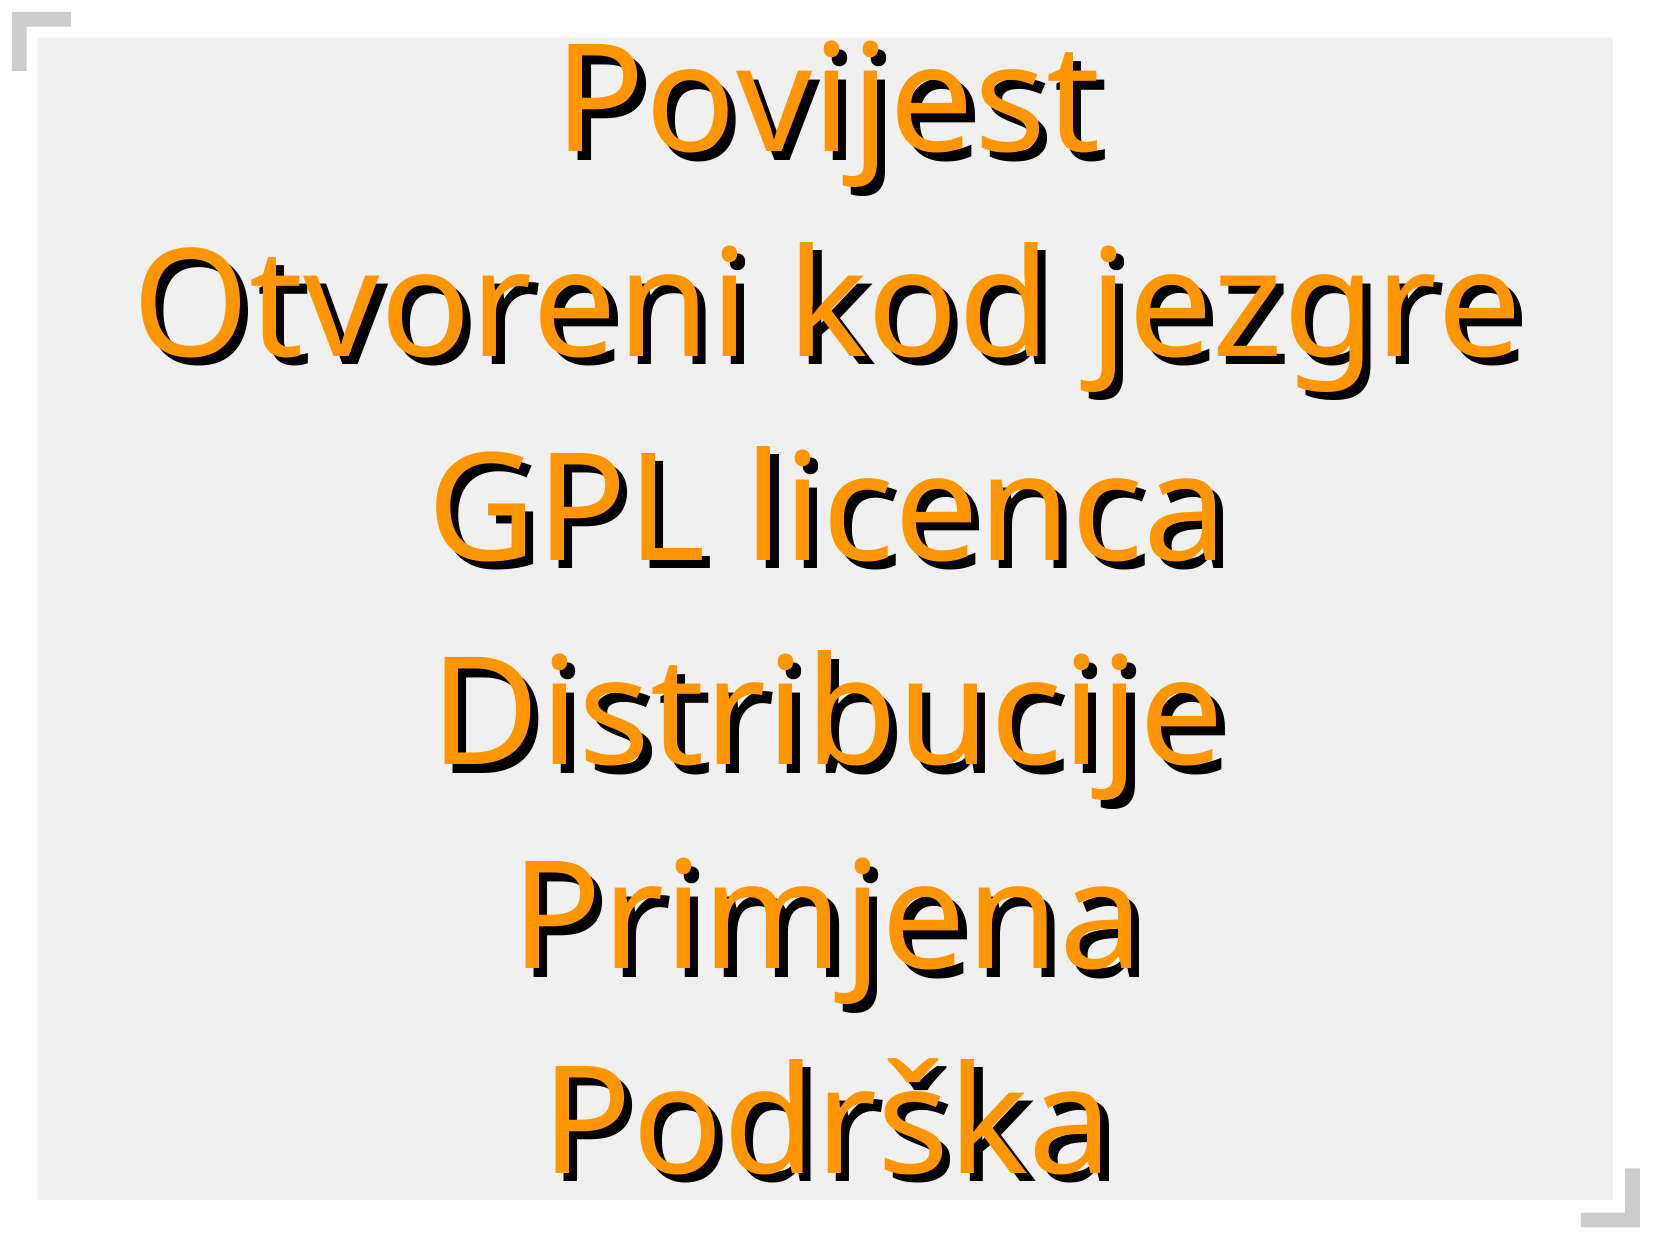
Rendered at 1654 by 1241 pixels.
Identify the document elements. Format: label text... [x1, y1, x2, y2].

title Povijest Otvoreni kod jezgre GPL licenca Distribucije Primjena Podrška [121, 46, 1534, 1163]
